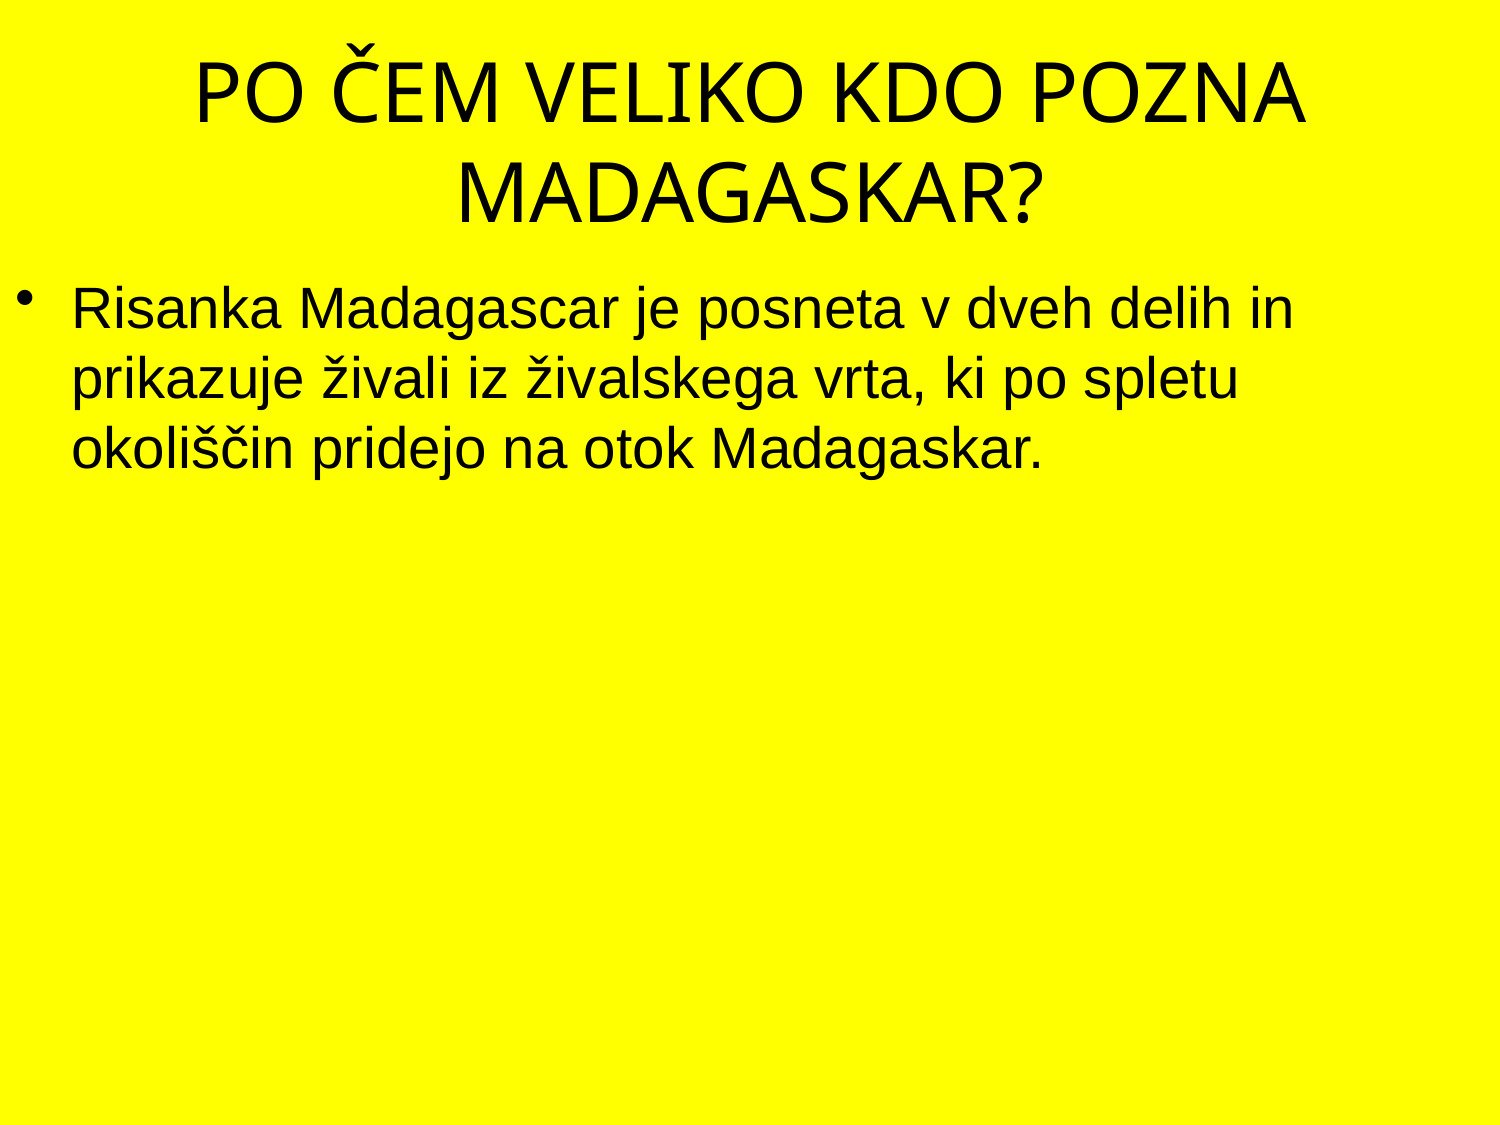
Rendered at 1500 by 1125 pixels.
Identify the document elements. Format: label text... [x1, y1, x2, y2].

list Risanka Madagascar je posneta v dveh delih in prikazuje živali iz živalskega vrta, ki po spletu okoliščin pridejo na otok Madagaskar. [0, 262, 1447, 1005]
title PO ČEM VELIKO KDO POZNA MADAGASKAR? [75, 45, 1425, 233]
